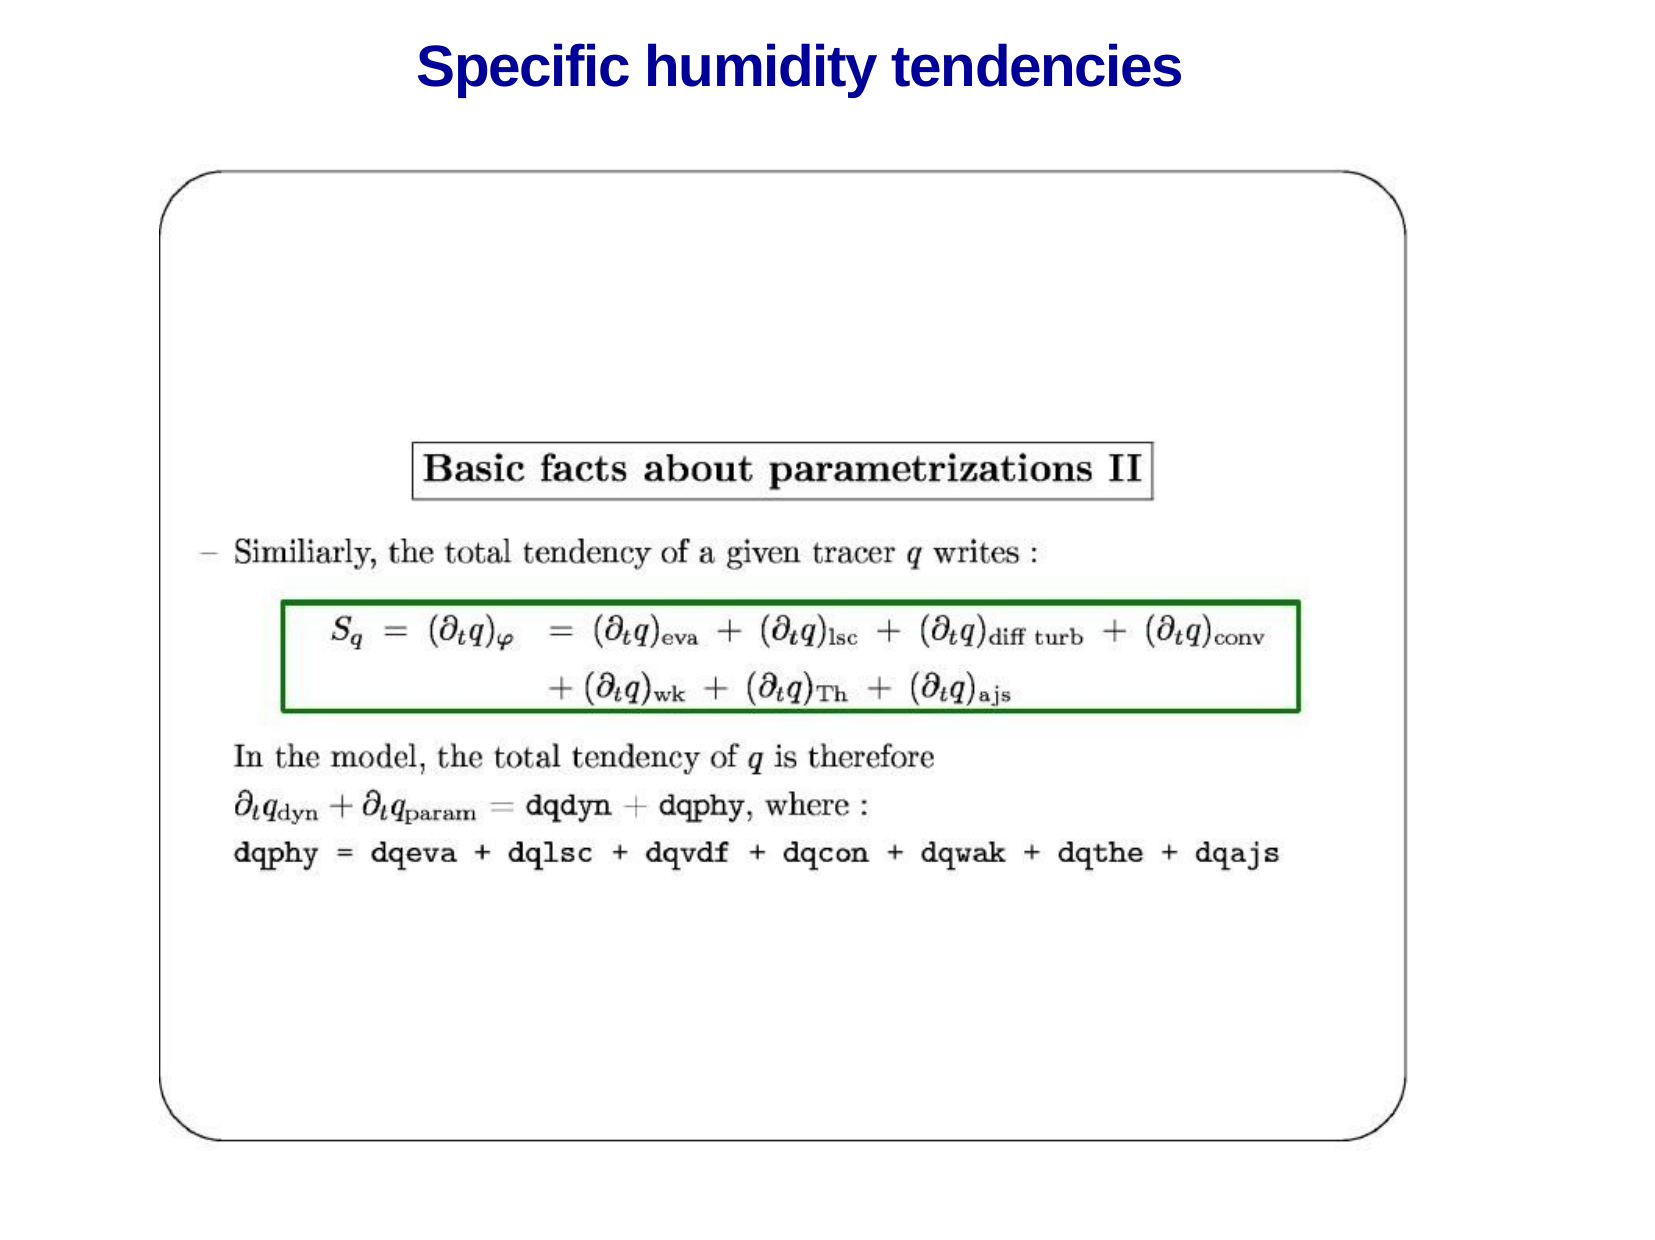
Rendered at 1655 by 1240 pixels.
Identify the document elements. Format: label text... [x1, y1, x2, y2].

text_box Specific humidity tendencies [416, 27, 1224, 102]
text_box [159, 164, 1409, 1152]
